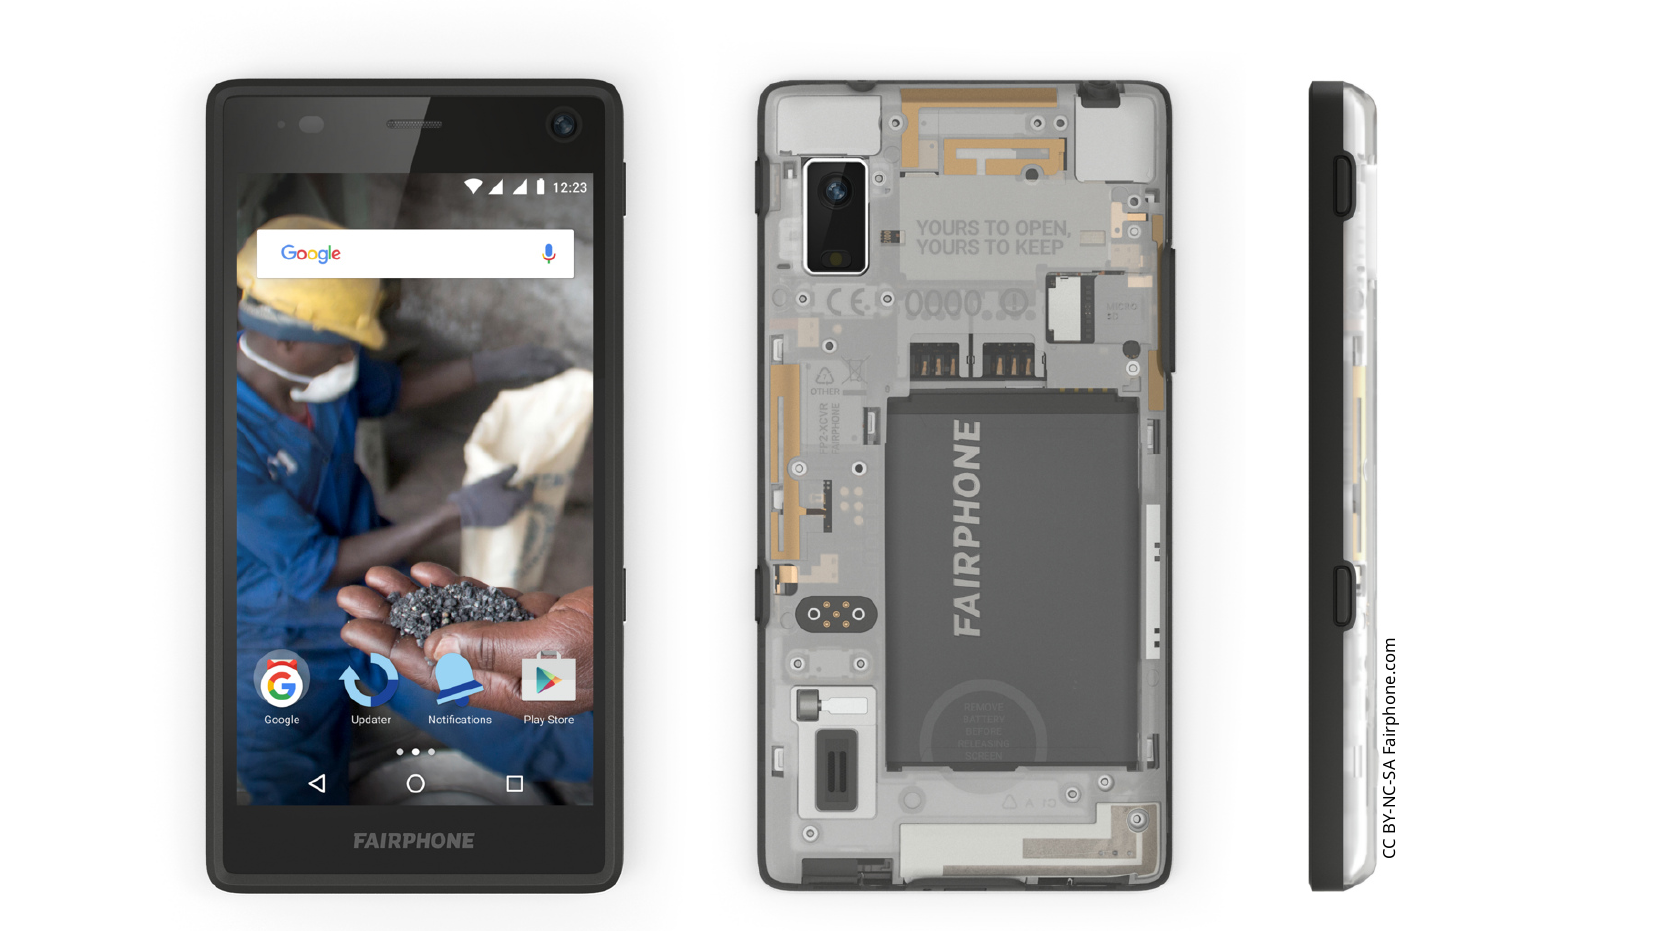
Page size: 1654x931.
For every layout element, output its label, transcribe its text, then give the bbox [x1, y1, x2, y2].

picture [0, 0, 1654, 931]
text_box CC BY-NC-SA Fairphone.com [1369, 628, 1411, 875]
